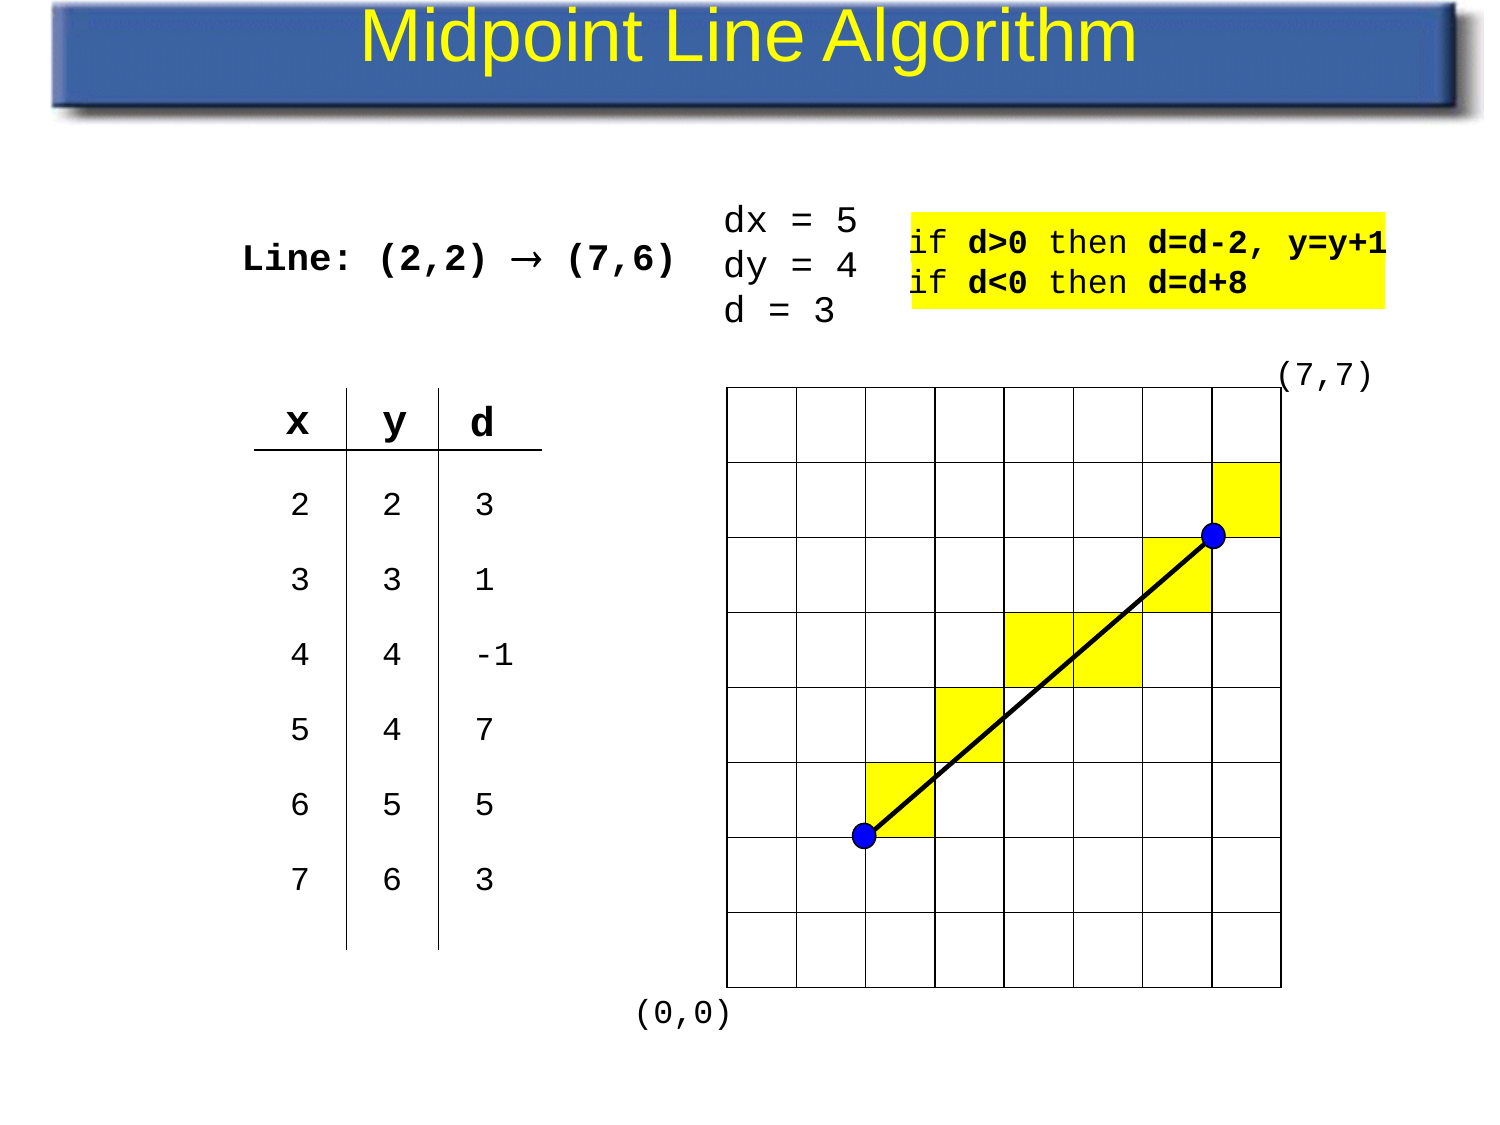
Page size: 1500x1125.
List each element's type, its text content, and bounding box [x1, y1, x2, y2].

text_box y [367, 384, 423, 449]
title Midpoint Line Algorithm [112, 0, 1388, 102]
text_box 2 [275, 474, 326, 531]
text_box 5 [275, 699, 326, 756]
text_box if d>0 then d=d-2, y=y+1 if d<0 then d=d+8 [893, 212, 1403, 308]
picture [50, 0, 1484, 127]
text_box 4 [367, 624, 418, 681]
text_box [727, 387, 1282, 988]
text_box dx = 5 dy = 4 d = 3 [708, 187, 896, 338]
text_box 3 [367, 549, 418, 606]
text_box 7 [459, 699, 510, 756]
text_box 2 [367, 474, 418, 531]
text_box 5 [459, 774, 510, 831]
text_box 3 [275, 549, 326, 606]
text_box (0,0) [618, 982, 749, 1038]
text_box 3 [459, 849, 510, 906]
text_box 4 [275, 624, 326, 681]
text_box -1 [459, 624, 529, 681]
text_box d [454, 387, 510, 454]
text_box Line: (2,2)  (7,6) [226, 224, 693, 286]
text_box 3 [459, 474, 510, 531]
text_box x [270, 384, 325, 449]
text_box 6 [275, 774, 326, 831]
text_box 5 [367, 774, 418, 831]
text_box 1 [459, 549, 510, 606]
text_box (7,7) [1260, 344, 1390, 401]
text_box 4 [367, 699, 418, 756]
text_box 7 [275, 849, 326, 906]
text_box 6 [367, 849, 418, 906]
